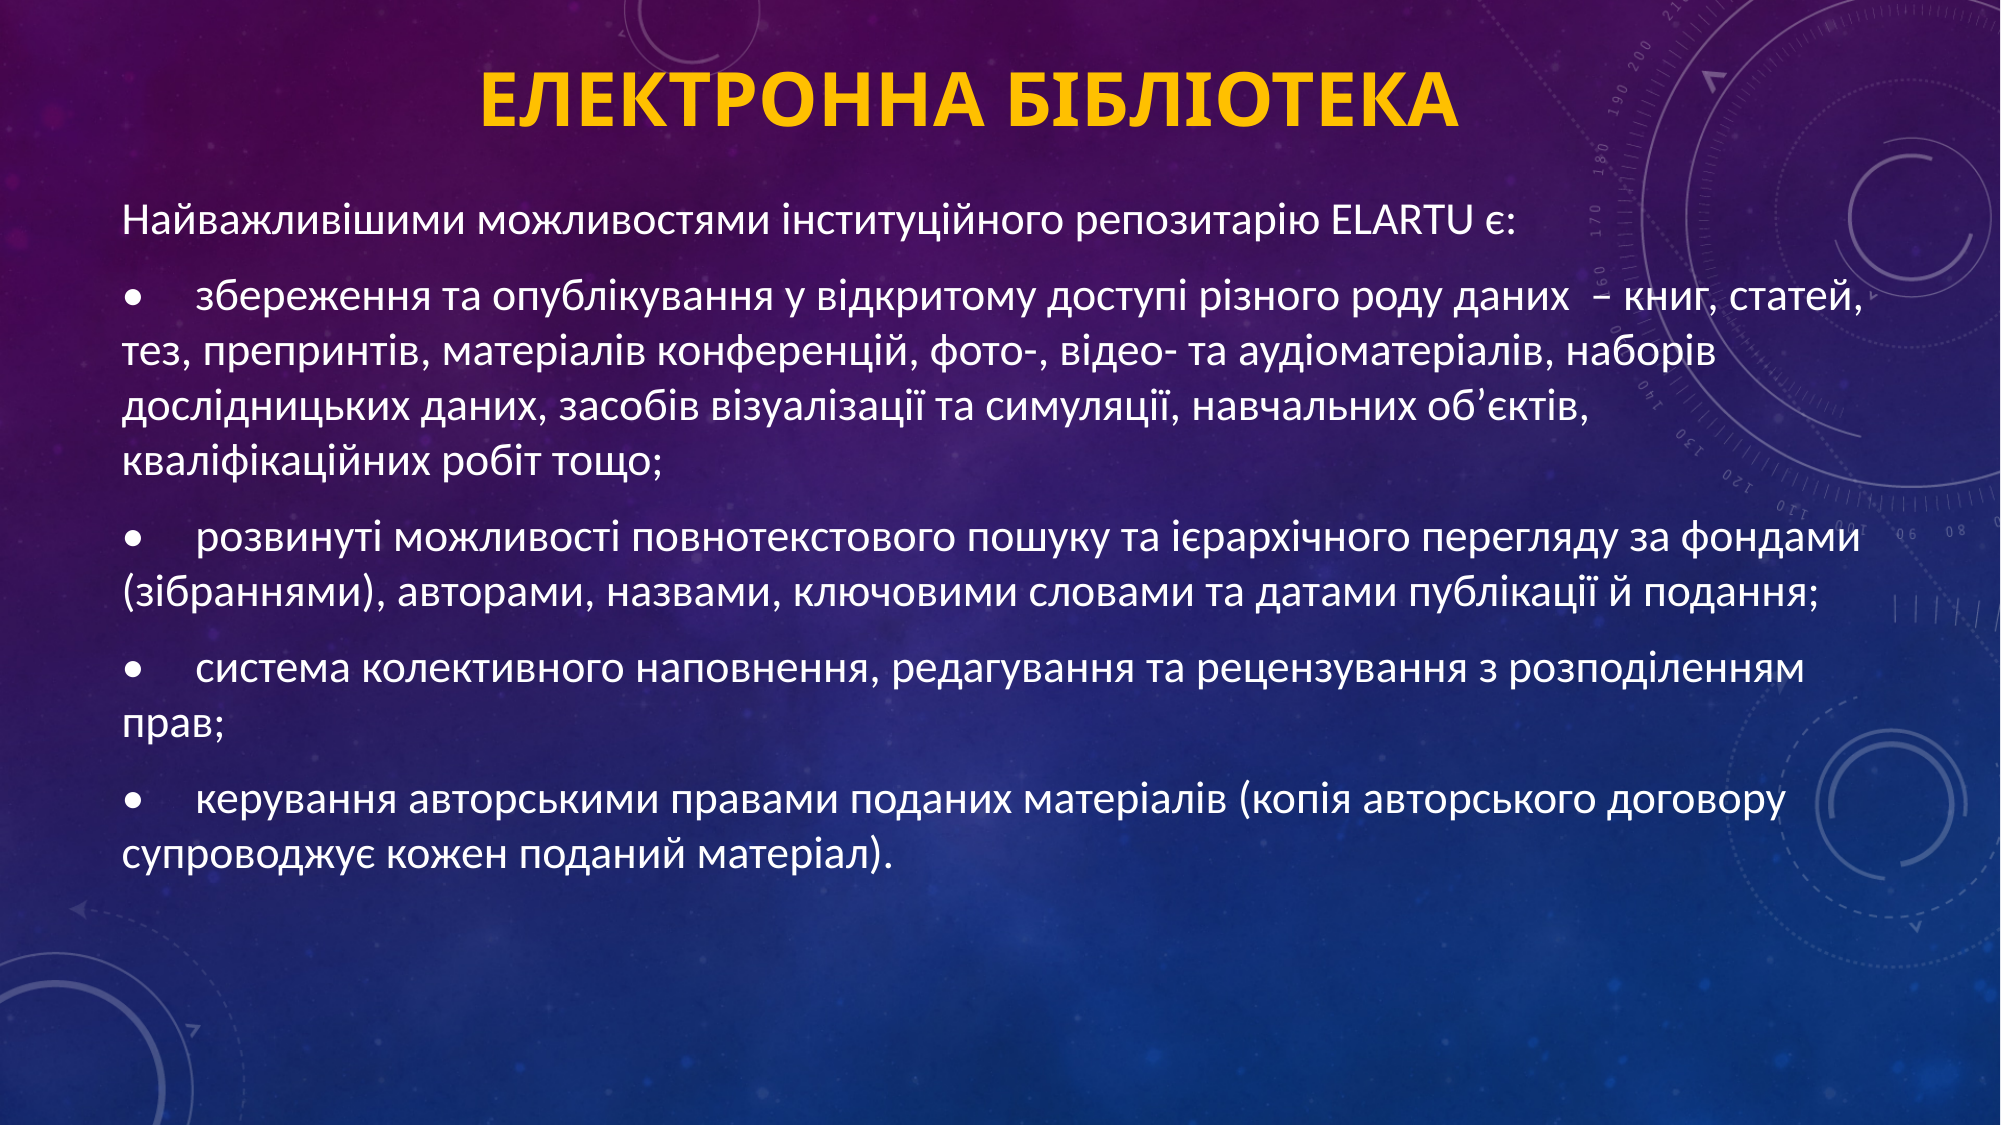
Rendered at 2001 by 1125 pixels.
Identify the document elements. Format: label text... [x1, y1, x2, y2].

picture [0, 0, 2001, 1125]
title ЕЛЕКТРОННА БІБЛІОТЕКА [138, 28, 1801, 164]
list Найважливішими можливостями інституційного репозитарію ELARTU є: • збереження та опублікування у відкритому доступі різного роду даних – книг, статей, тез, препринтів, матеріалів конференцій, фото-, відео- та аудіоматеріалів, наборів дослідницьких даних, засобів візуалізації та симуляції, навчальних об’єктів, кваліфікаційних робіт тощо; • розвинуті можливості повнотекстового пошуку та ієрархічного перегляду за фондами (зібраннями), авторами, назвами, ключовими словами та датами публікації й подання; • система колективного наповнення, редагування та рецензування з розподіленням прав; • керування авторськими правами поданих матеріалів (копія авторського договору супроводжує кожен поданий матеріал). [106, 181, 1885, 1076]
